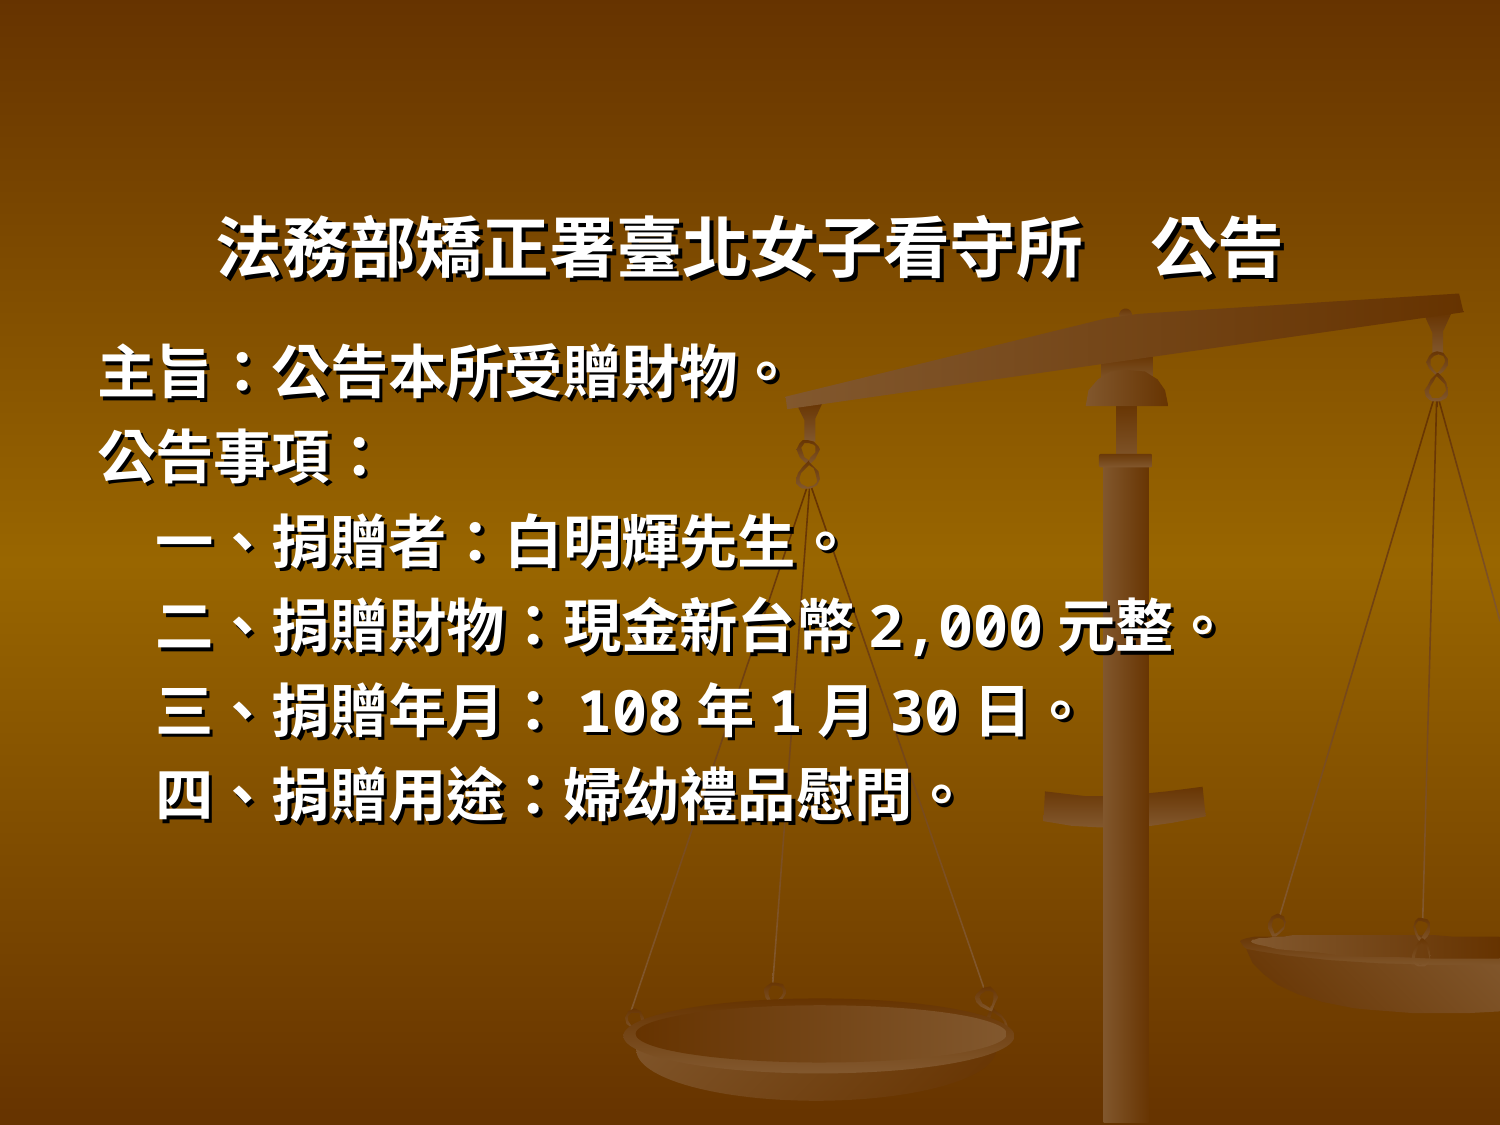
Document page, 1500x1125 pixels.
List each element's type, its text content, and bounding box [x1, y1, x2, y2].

subtitle 主旨：公告本所受贈財物。 公告事項： 一、捐贈者：白明輝先生。 二、捐贈財物：現金新台幤2,000元整。 三、捐贈年月：108年1月30日。 四、捐贈用途：婦幼禮品慰問。 [82, 328, 1500, 1071]
title 法務部矯正署臺北女子看守所 公告 [41, 152, 1459, 293]
